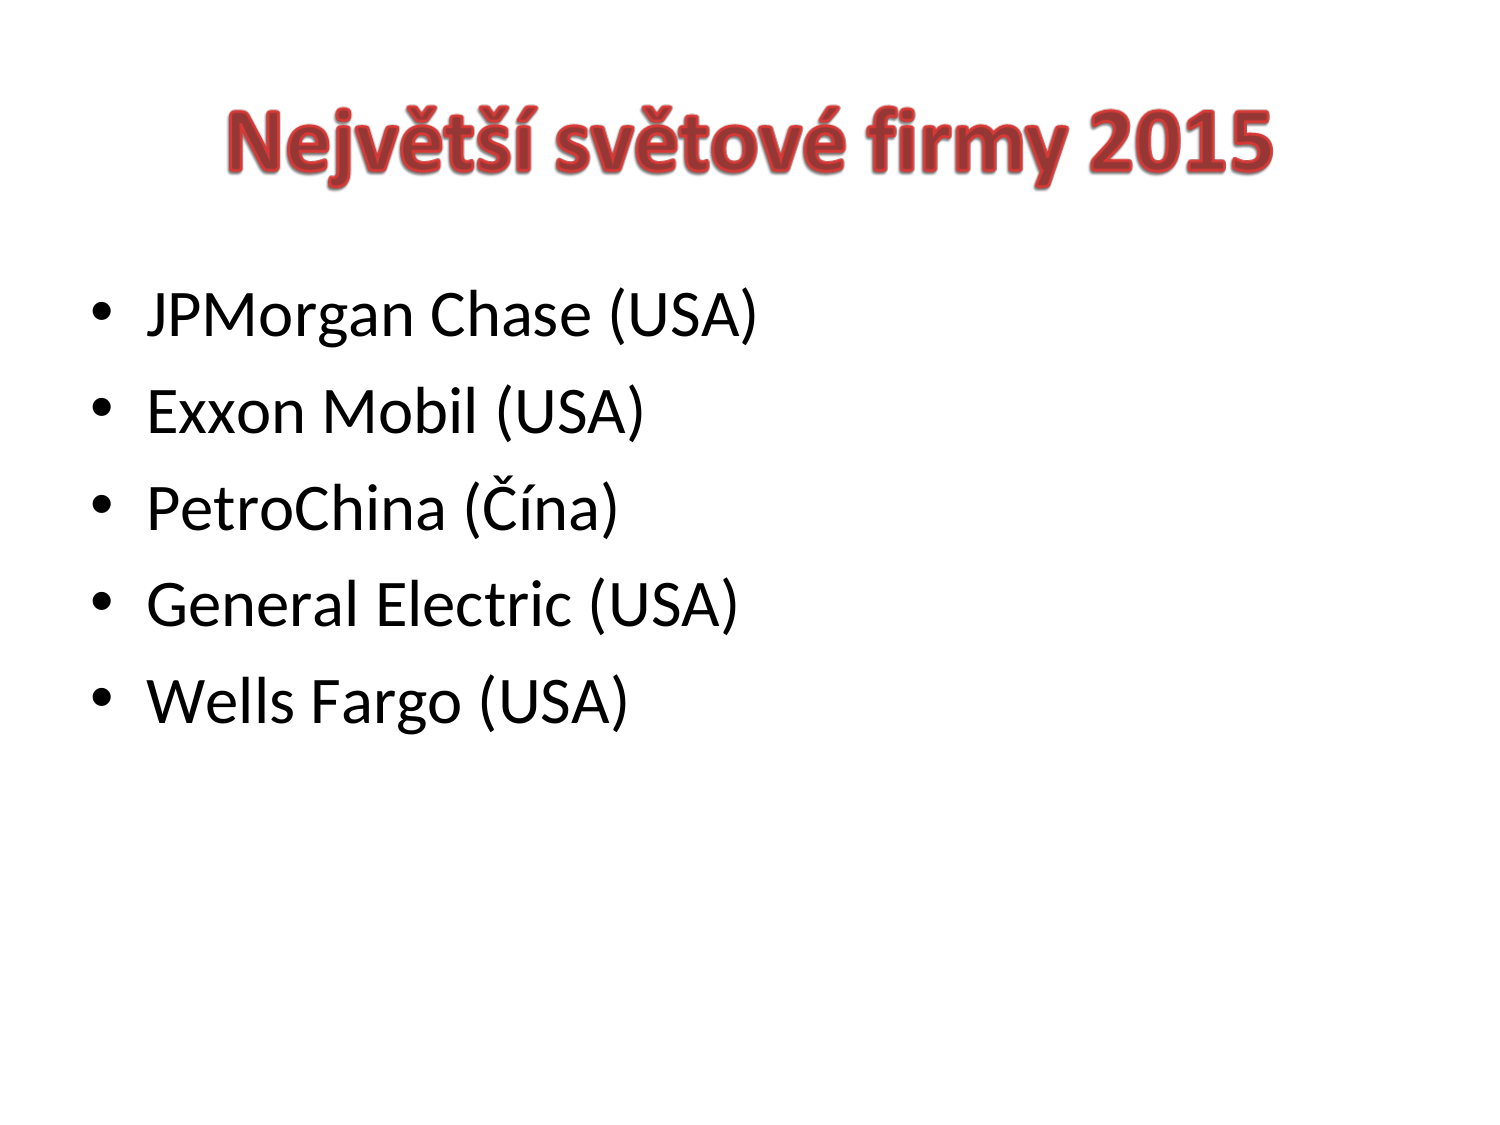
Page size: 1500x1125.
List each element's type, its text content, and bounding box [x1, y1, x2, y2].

picture [75, 44, 1426, 234]
list JPMorgan Chase (USA) Exxon Mobil (USA) PetroChina (Čína) General Electric (USA) Wells Fargo (USA) [75, 262, 1426, 1005]
